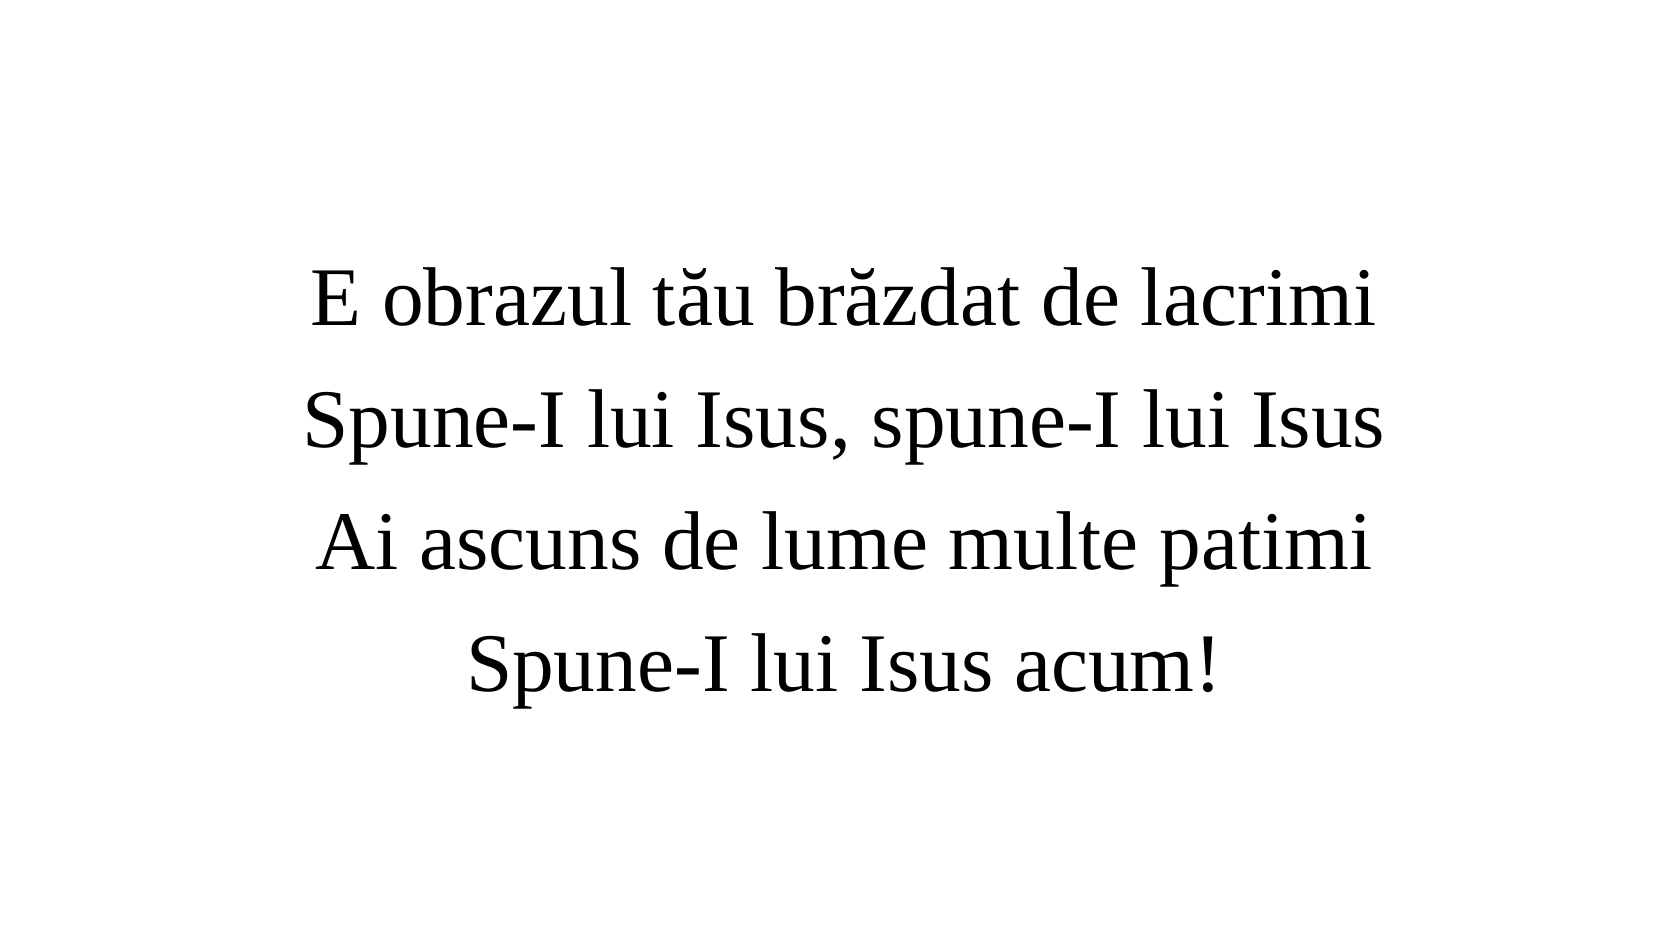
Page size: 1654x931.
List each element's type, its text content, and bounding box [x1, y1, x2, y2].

subtitle E obrazul tău brăzdat de lacrimi Spune-I lui Isus, spune-I lui Isus Ai ascuns de lume multe patimi Spune-I lui Isus acum! [177, 238, 1512, 712]
